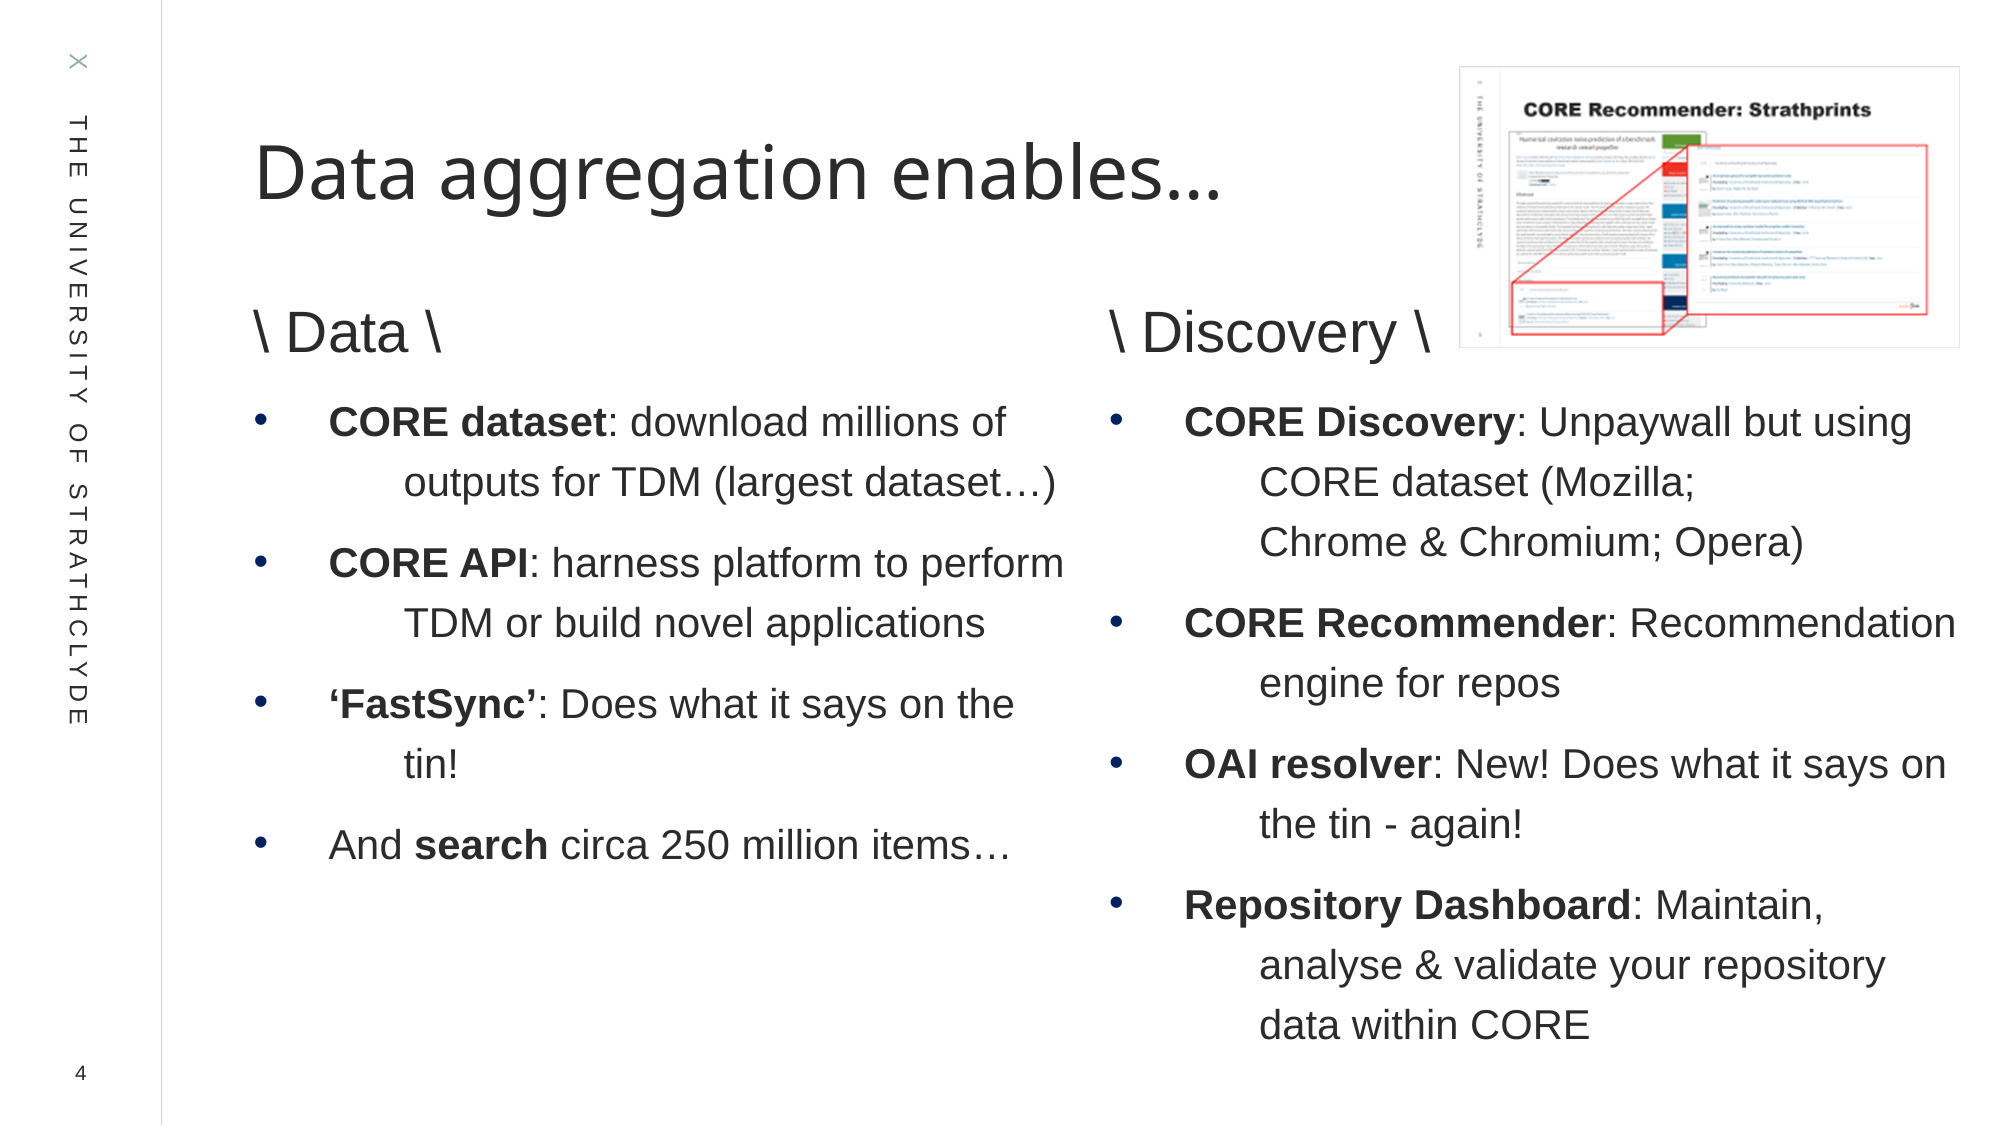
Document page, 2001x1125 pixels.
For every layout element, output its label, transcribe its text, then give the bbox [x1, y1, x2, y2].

text_box 4 [38, 1052, 123, 1091]
list \ Discovery \ CORE Discovery: Unpaywall but using CORE dataset (Mozilla; Chrome & Chromium; Opera) CORE Recommender: Recommendation engine for repos OAI resolver: New! Does what it says on the tin - again! Repository Dashboard: Maintain, analyse & validate your repository data within CORE [1109, 272, 1979, 1091]
list \ Data \ CORE dataset: download millions of outputs for TDM (largest dataset…) CORE API: harness platform to perform TDM or build novel applications ‘FastSync’: Does what it says on the tin! And search circa 250 million items… [253, 272, 1078, 1053]
picture [1459, 66, 1960, 348]
title Data aggregation enables… [253, 110, 1459, 233]
